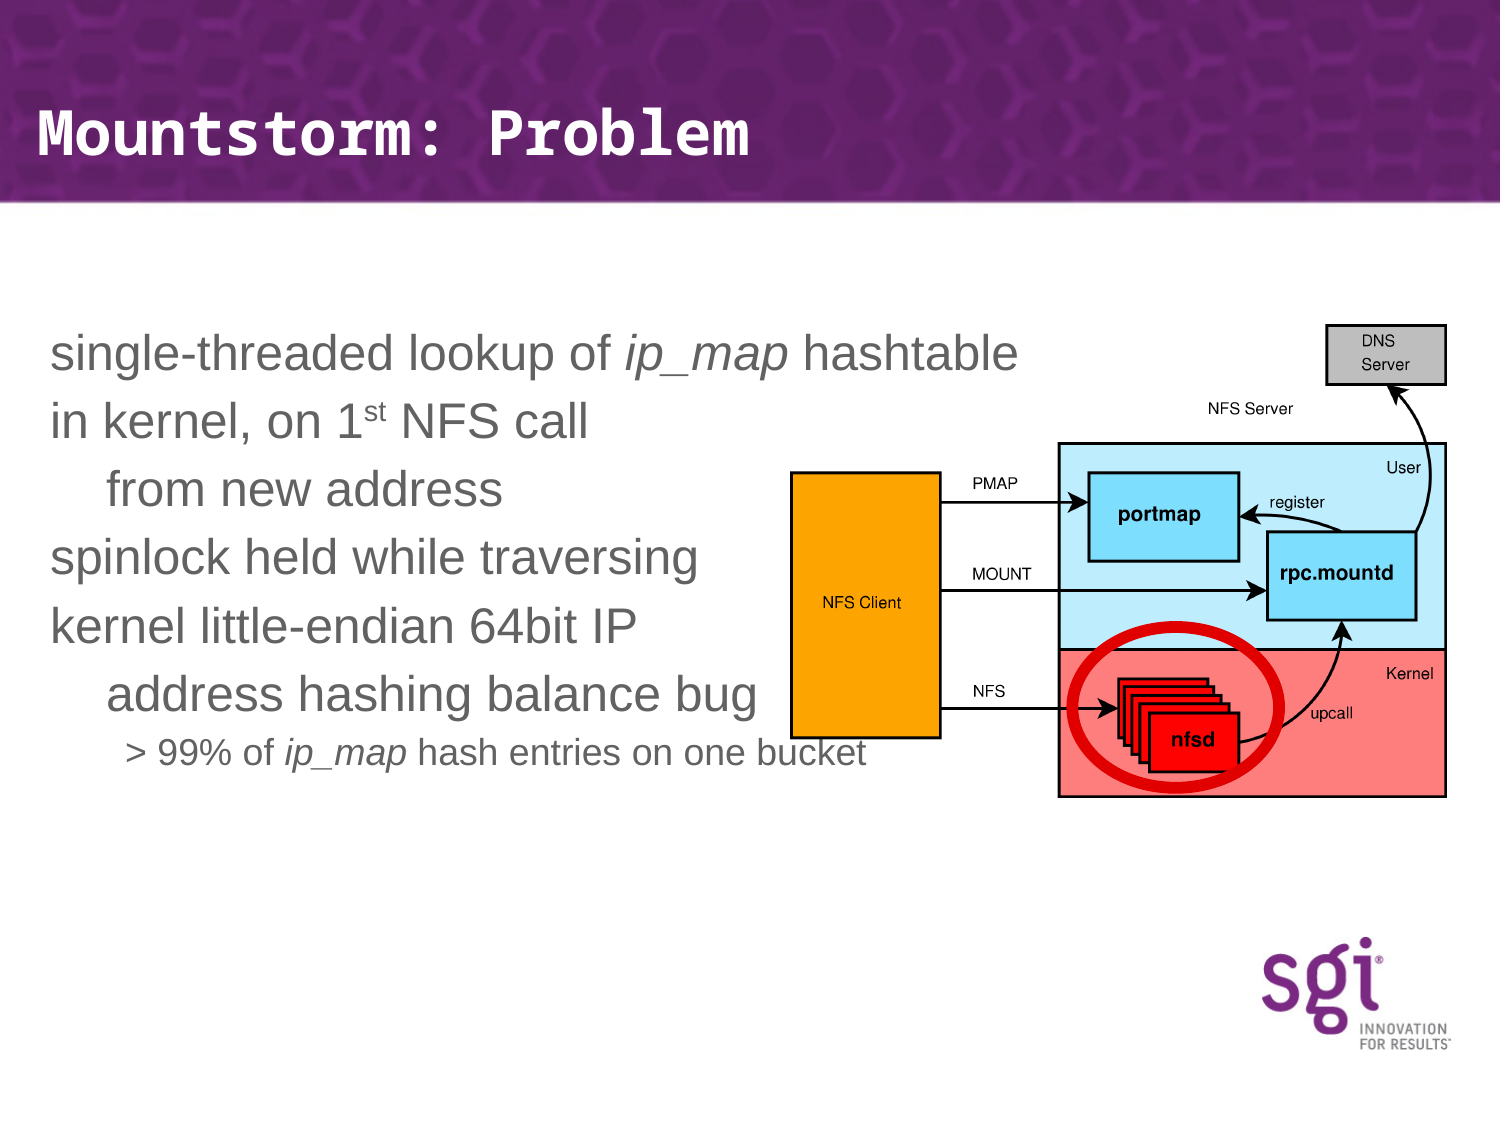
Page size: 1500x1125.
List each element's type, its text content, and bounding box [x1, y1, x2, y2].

title Mountstorm: Problem [37, 37, 1313, 226]
list single-threaded lookup of ip_map hashtable in kernel, on 1st NFS call from new address spinlock held while traversing kernel little-endian 64bit IP address hashing balance bug > 99% of ip_map hash entries on one bucket [50, 324, 1326, 848]
picture [0, 0, 1500, 1050]
